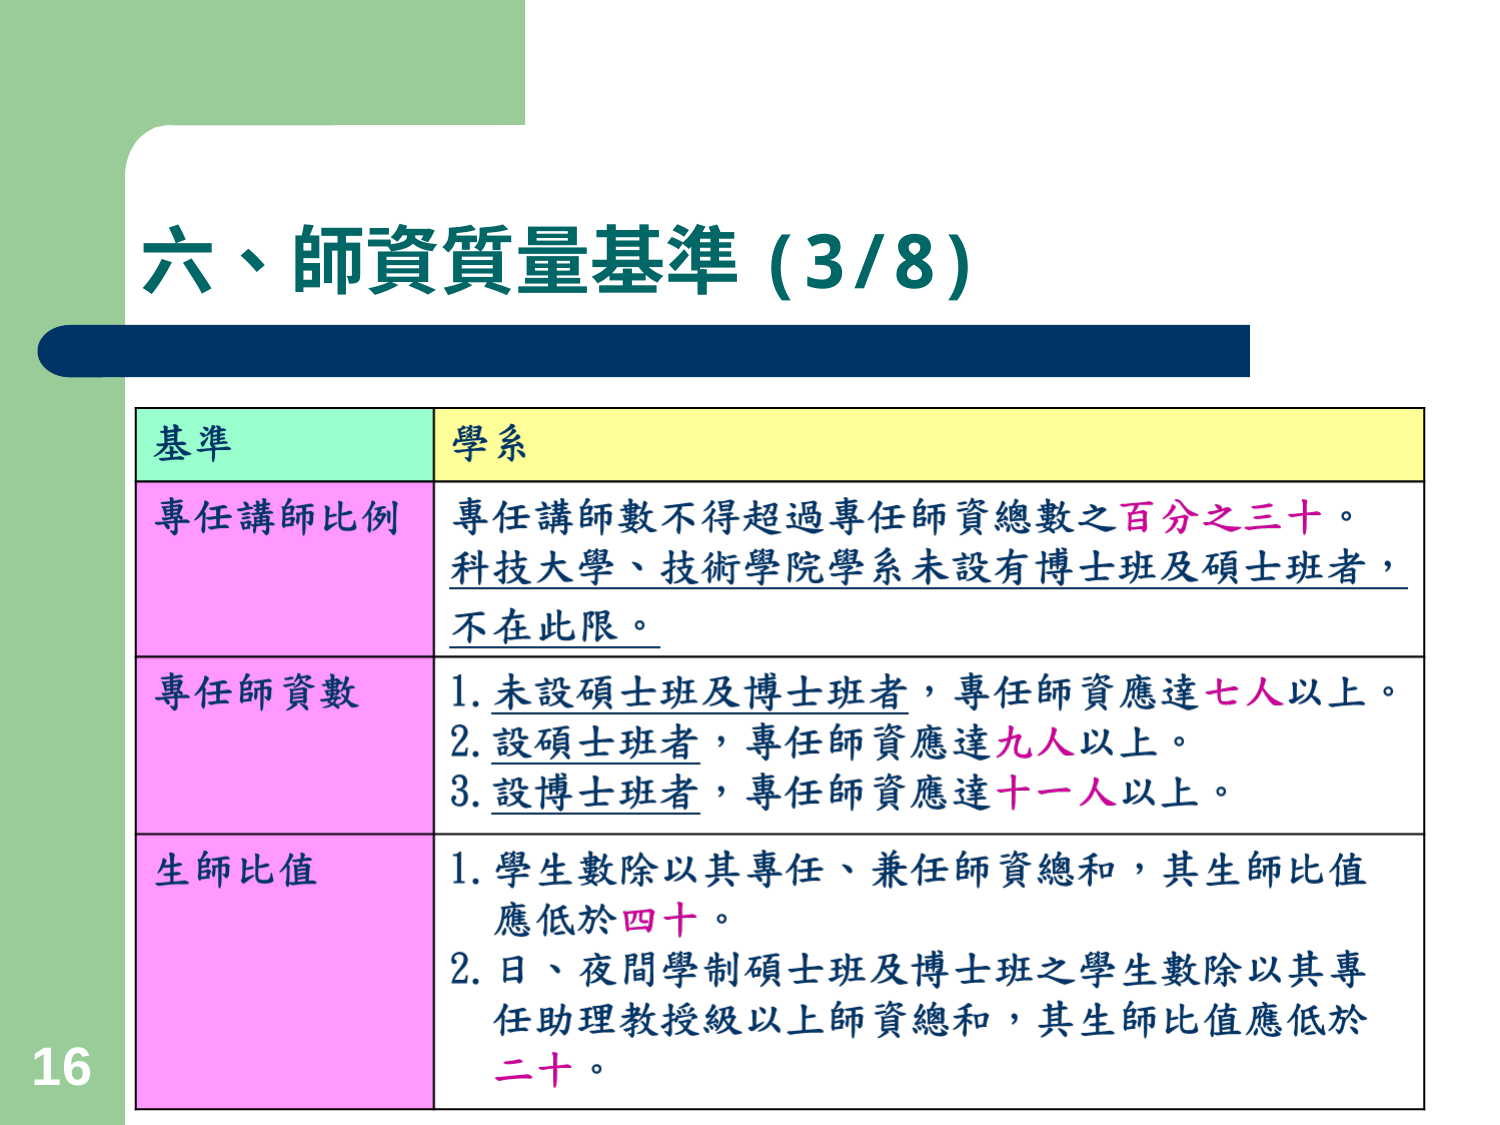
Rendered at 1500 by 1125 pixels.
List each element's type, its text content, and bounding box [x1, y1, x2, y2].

picture [125, 403, 1434, 1117]
title 六、師資質量基準(3/8) [125, 125, 1426, 313]
text_box [13, 1023, 111, 1105]
